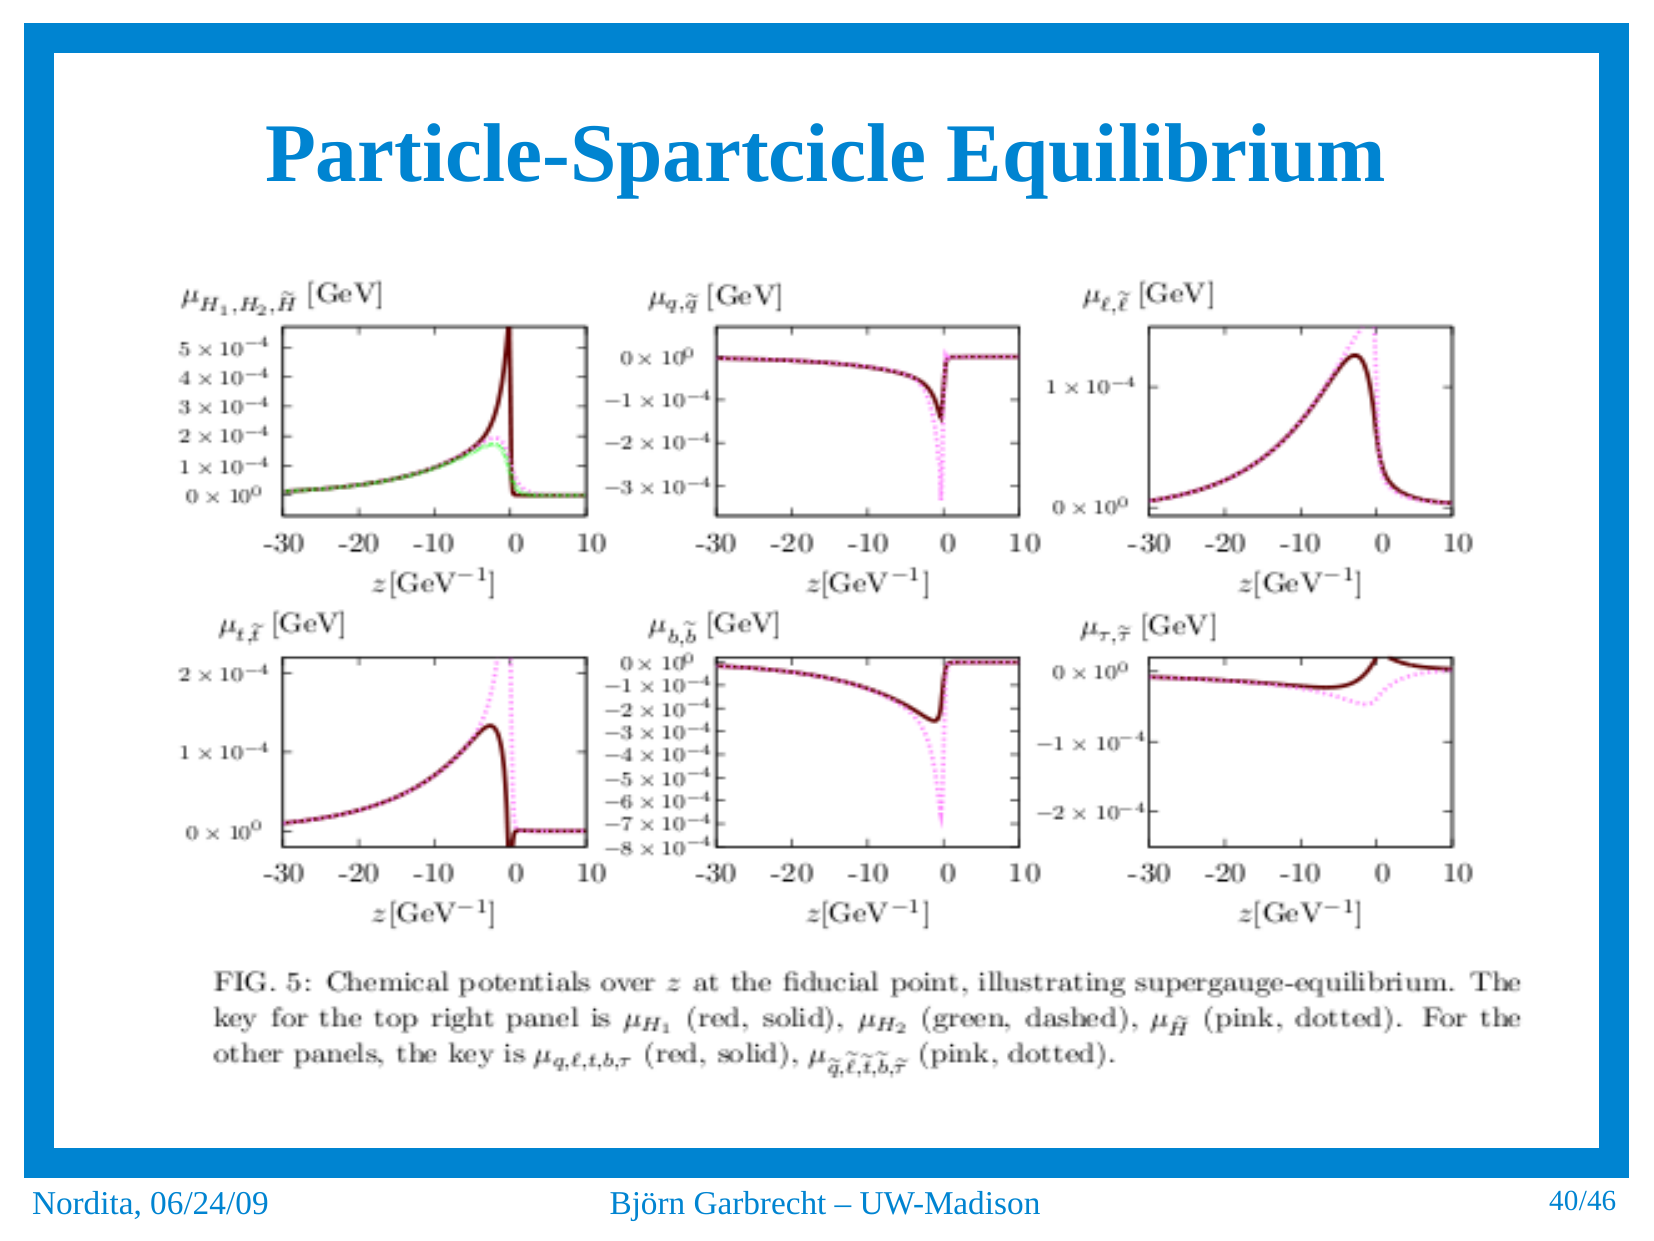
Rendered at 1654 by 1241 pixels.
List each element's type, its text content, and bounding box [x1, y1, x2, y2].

title Particle-Spartcicle Equilibrium [82, 56, 1571, 250]
picture [157, 267, 1548, 1094]
